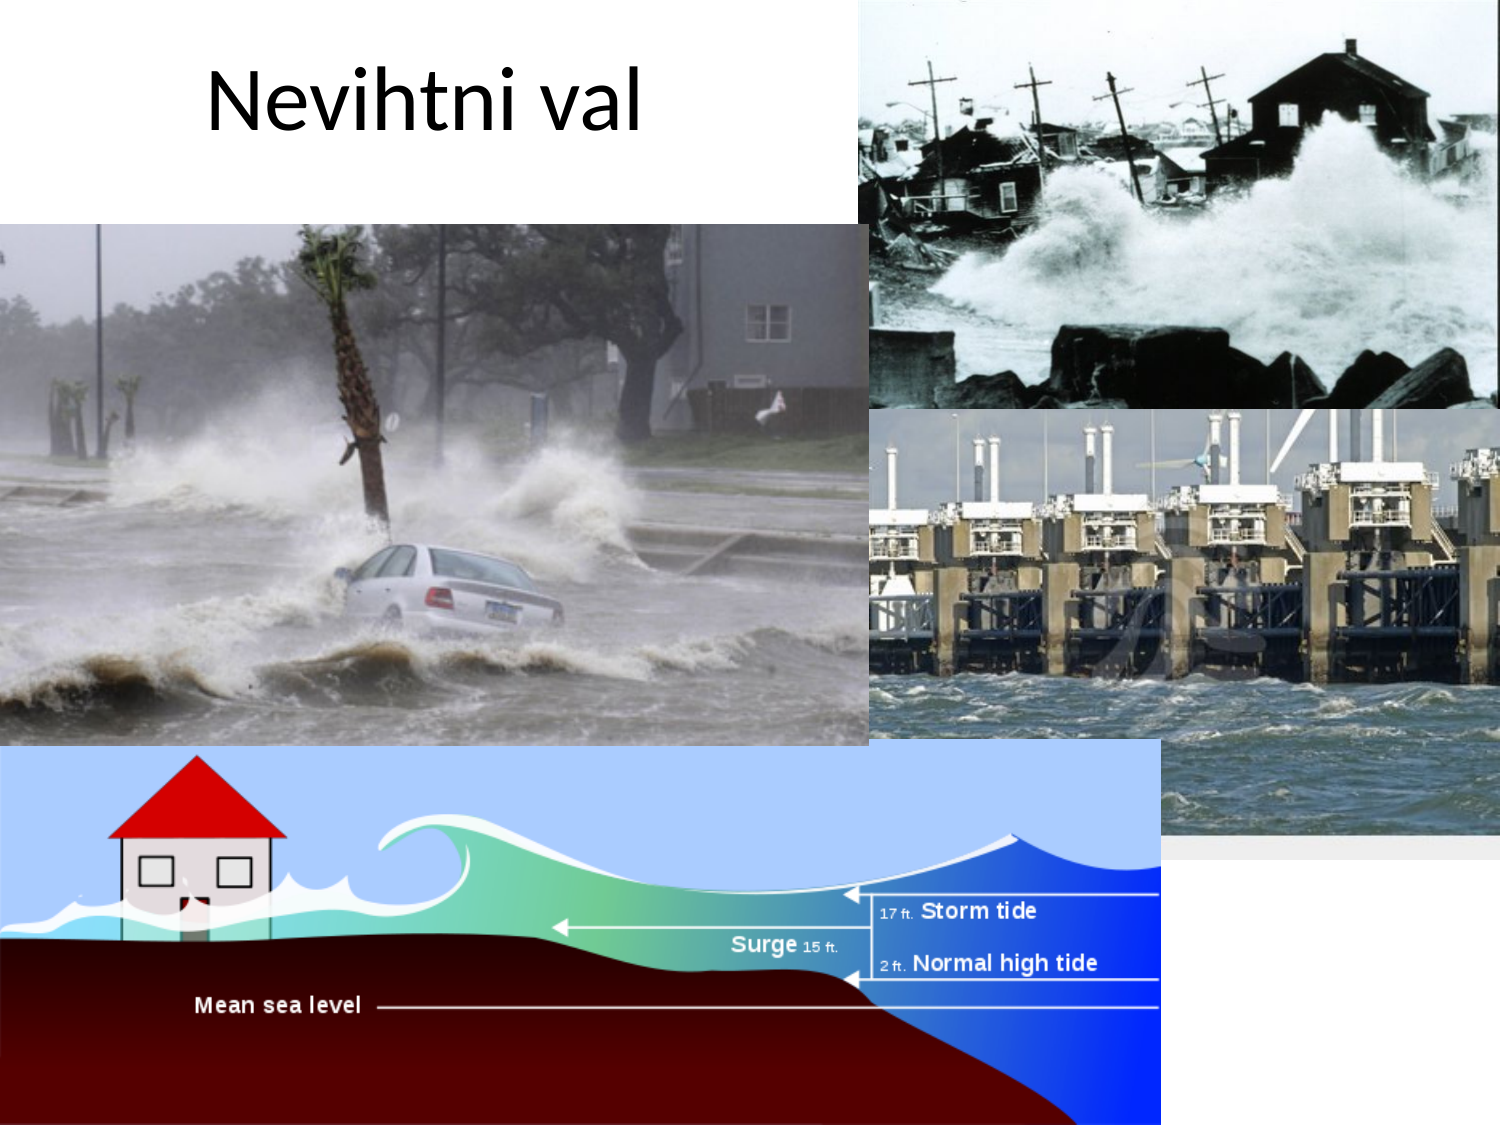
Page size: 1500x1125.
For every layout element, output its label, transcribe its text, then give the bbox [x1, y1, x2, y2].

picture [0, 0, 1500, 1125]
title Nevihtni val [76, 0, 774, 188]
